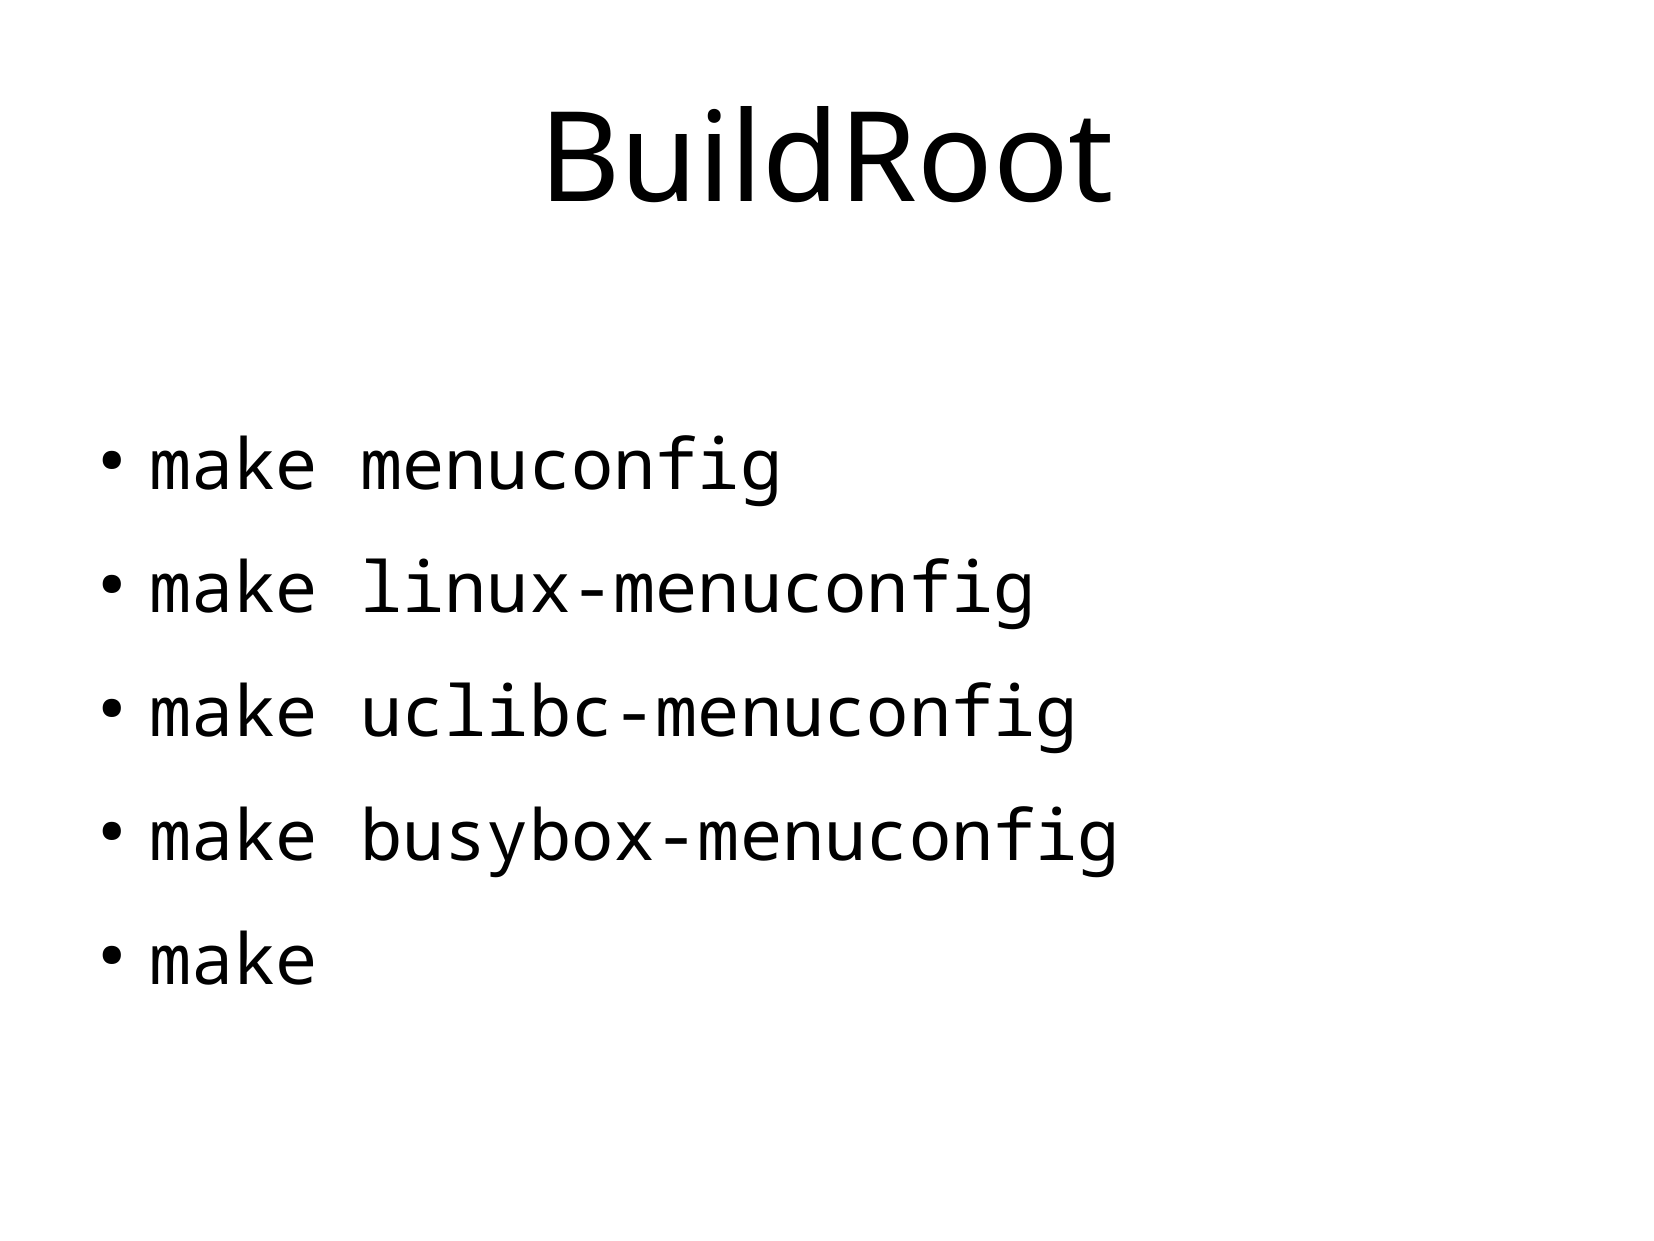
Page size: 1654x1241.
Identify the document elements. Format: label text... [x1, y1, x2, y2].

title BuildRoot [82, 49, 1571, 257]
list make menuconfig make linux-menuconfig make uclibc-menuconfig make busybox-menuconfig make [82, 290, 1571, 1010]
